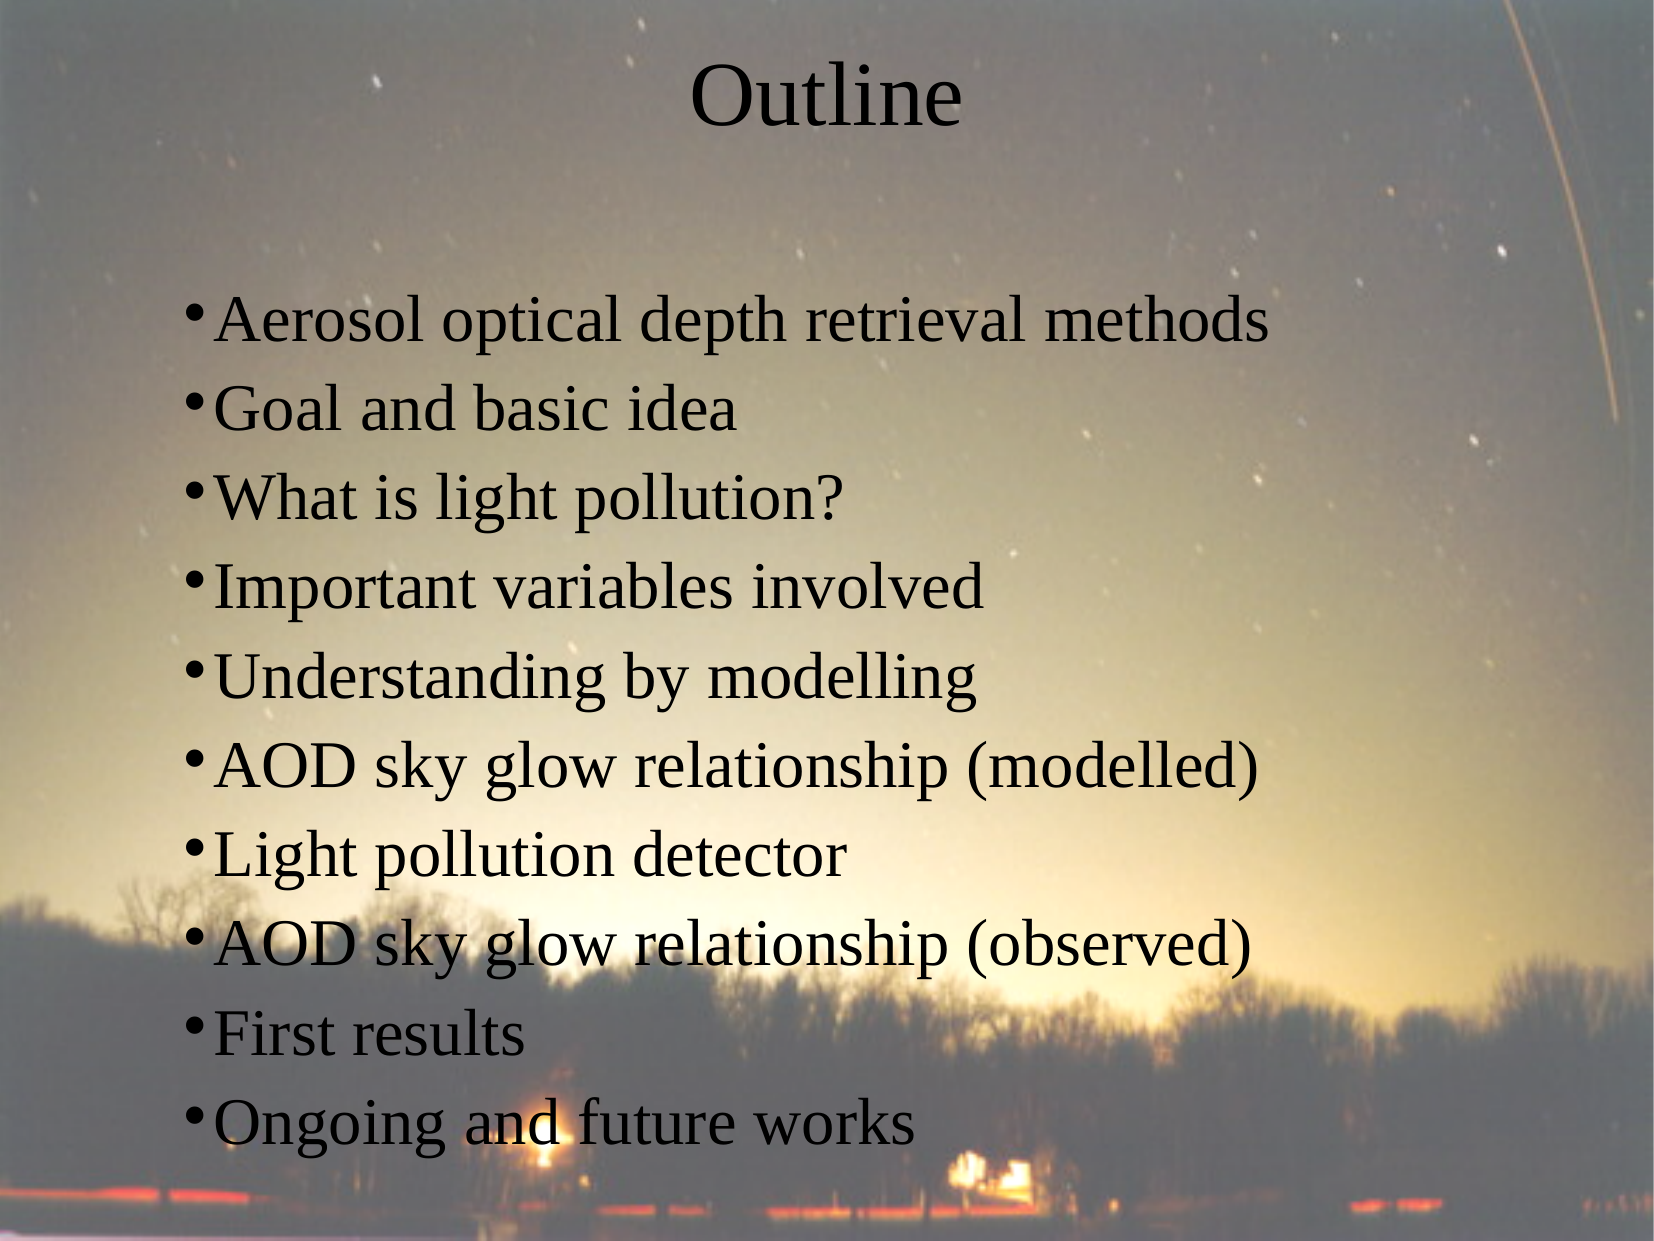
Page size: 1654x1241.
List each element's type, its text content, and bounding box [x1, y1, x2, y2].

text_box What is light pollution? [183, 455, 1419, 544]
text_box Light pollution detector [183, 817, 1419, 901]
text_box AOD sky glow relationship (observed) [183, 901, 1419, 990]
text_box Understanding by modelling [183, 634, 1419, 723]
text_box Ongoing and future works [183, 1080, 1419, 1173]
text_box First results [183, 990, 1419, 1080]
title Outline [121, 0, 1534, 198]
text_box Goal and basic idea [183, 366, 1419, 455]
text_box AOD sky glow relationship (modelled) [183, 723, 1419, 817]
text_box Aerosol optical depth retrieval methods [183, 277, 1419, 366]
text_box Important variables involved [183, 544, 1419, 634]
